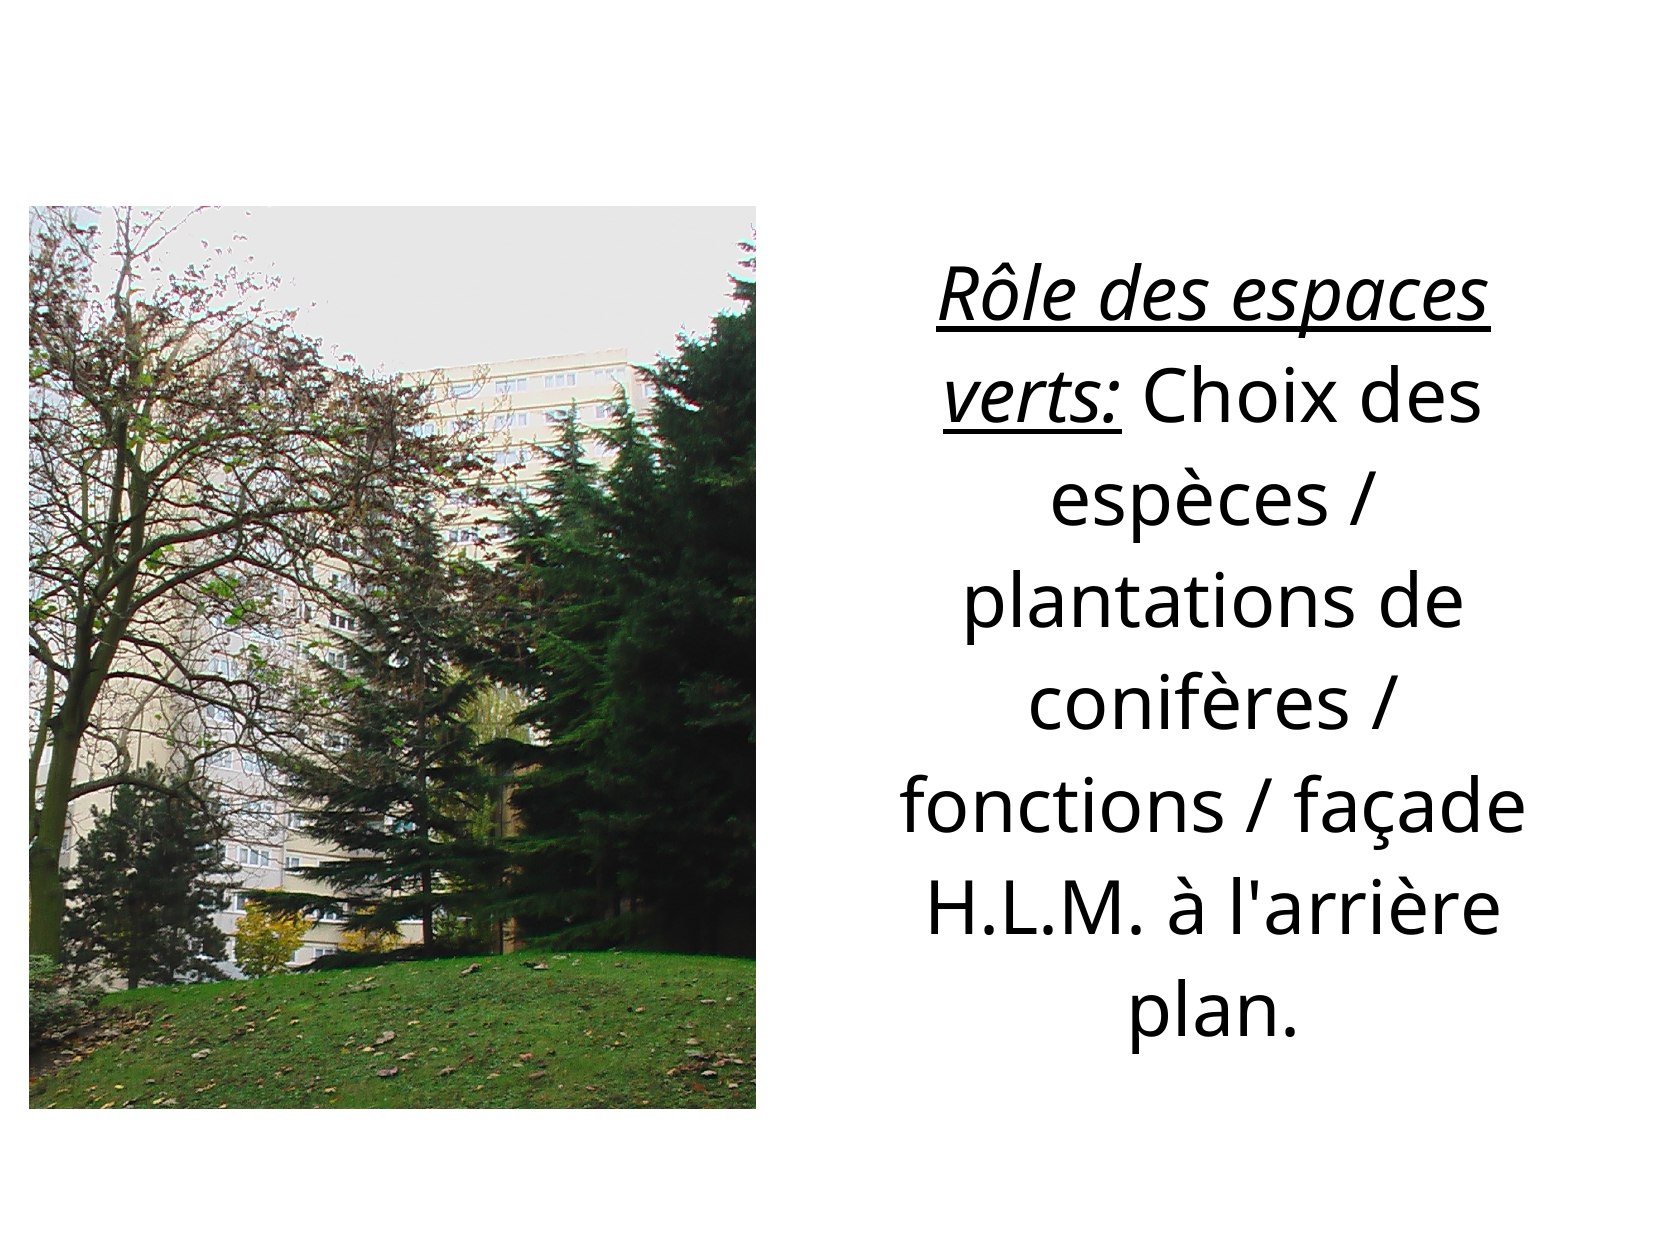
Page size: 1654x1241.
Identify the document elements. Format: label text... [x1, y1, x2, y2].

picture [29, 206, 756, 1109]
title Rôle des espaces verts: Choix des espèces / plantations de conifères / fonctions / façade H.L.M. à l'arrière plan. [856, 206, 1571, 1093]
